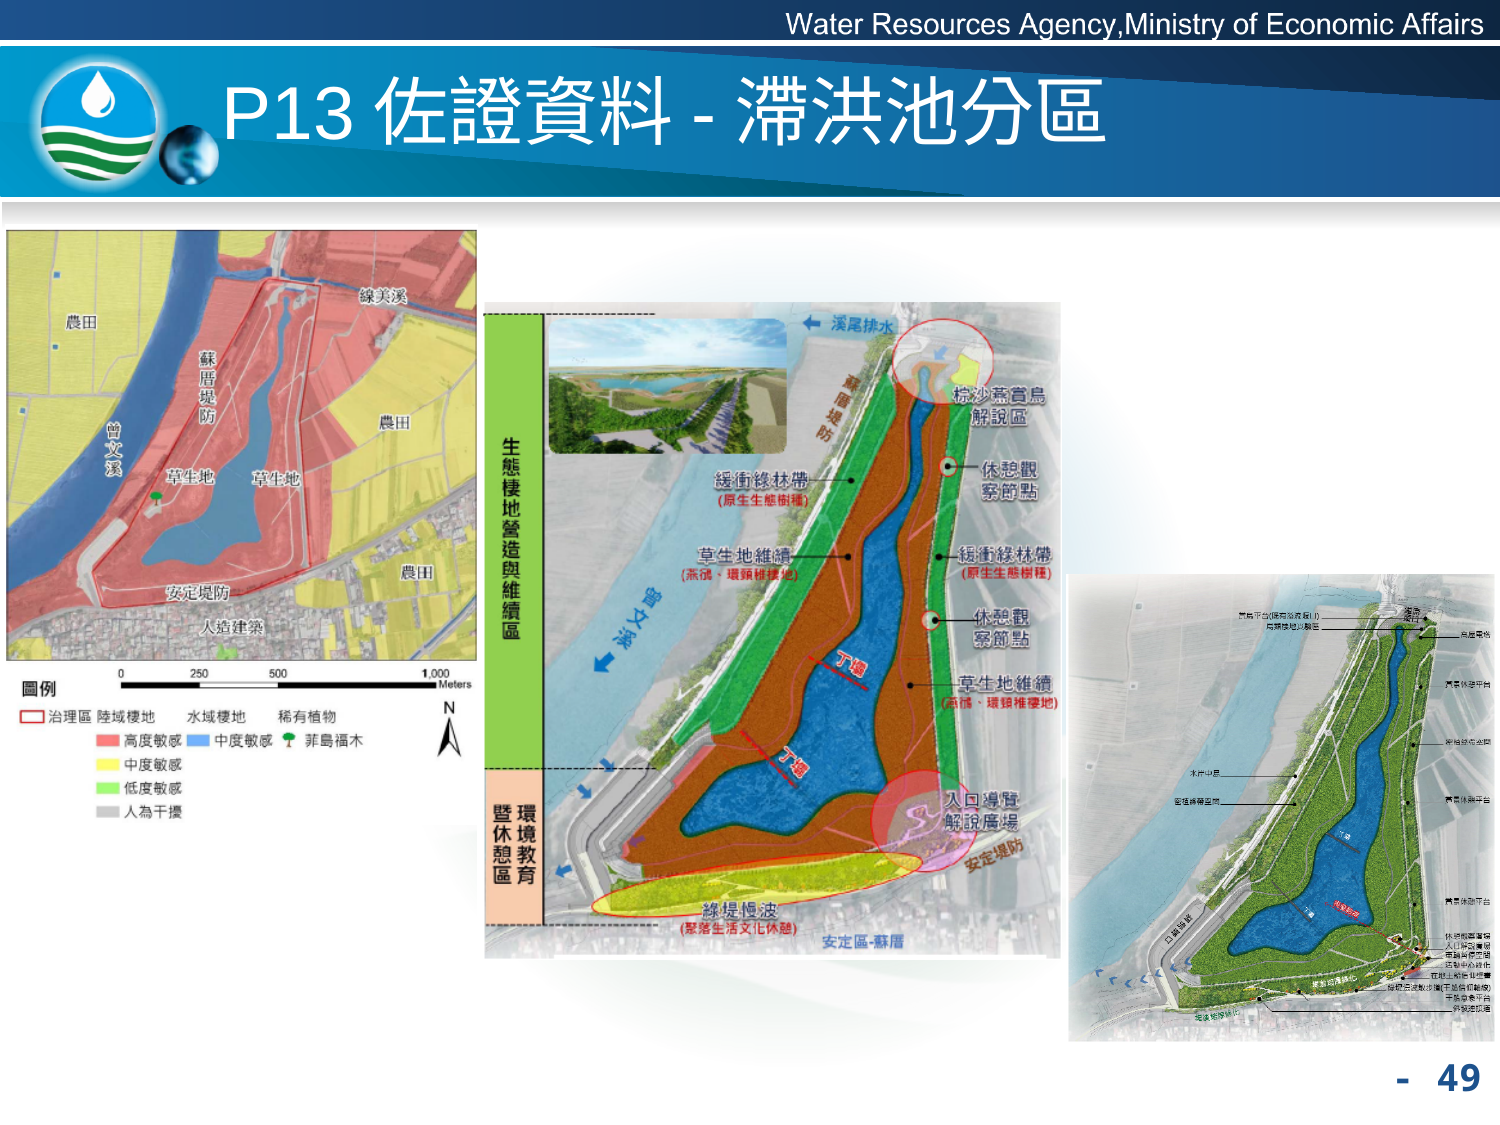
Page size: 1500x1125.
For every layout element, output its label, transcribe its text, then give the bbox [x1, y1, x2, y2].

picture [30, 55, 206, 192]
title P13佐證資料-滯洪池分區 [206, 38, 1247, 181]
picture [785, 2, 1484, 42]
picture [5, 224, 1495, 1070]
